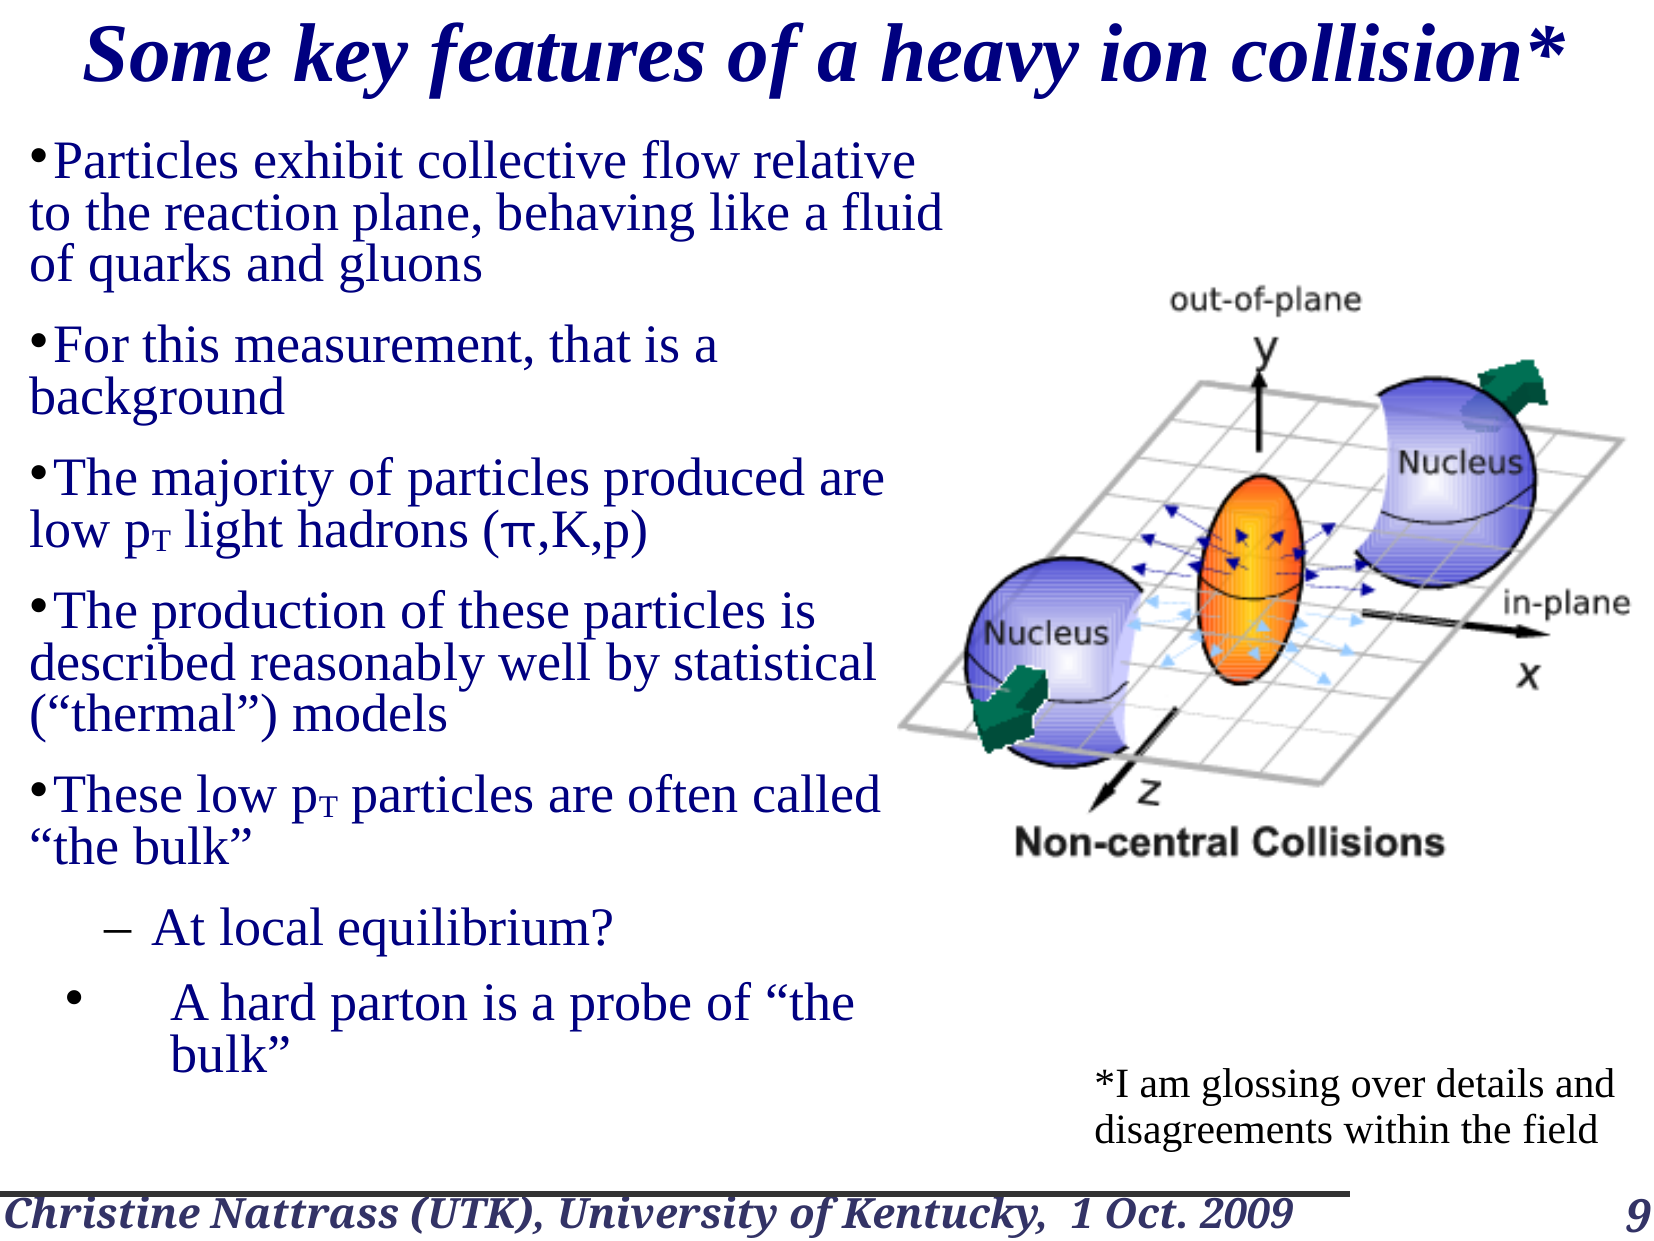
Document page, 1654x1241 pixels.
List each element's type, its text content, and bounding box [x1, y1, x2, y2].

text_box *I am glossing over details and disagreements within the field [1079, 1053, 1643, 1161]
picture [897, 270, 1648, 874]
title Some key features of a heavy ion collision* [0, 0, 1651, 114]
list Particles exhibit collective flow relative to the reaction plane, behaving like a fluid of quarks and gluons For this measurement, that is a background The majority of particles produced are low pT light hadrons (,K,p) The production of these particles is described reasonably well by statistical (“thermal”) models These low pT particles are often called “the bulk” At local equilibrium? A hard parton is a probe of “the bulk” [29, 124, 968, 1195]
